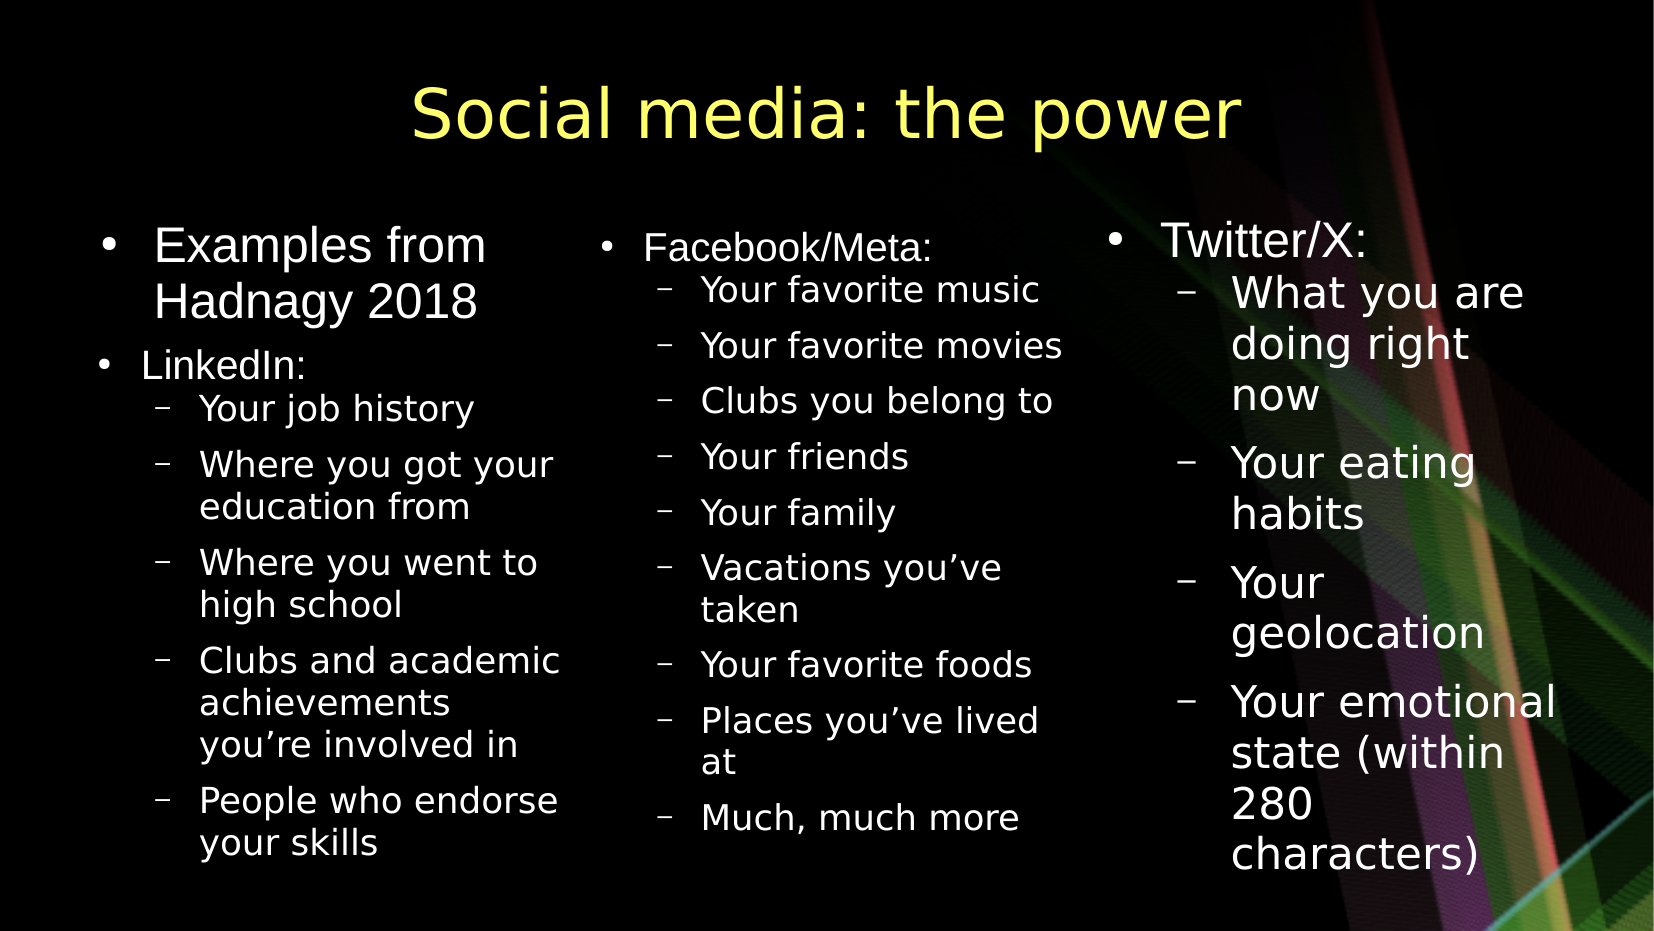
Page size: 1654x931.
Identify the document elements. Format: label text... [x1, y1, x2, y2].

picture [0, 0, 1654, 931]
title Social media: the power [82, 37, 1571, 193]
list Facebook/Meta: Your favorite music Your favorite movies Clubs you belong to Your friends Your family Vacations you’ve taken Your favorite foods Places you’ve lived at Much, much more [585, 224, 1065, 886]
list Examples from Hadnagy 2018 [82, 217, 562, 342]
list LinkedIn: Your job history Where you got your education from Where you went to high school Clubs and academic achievements you’re involved in People who endorse your skills [82, 342, 562, 886]
list Twitter/X: What you are doing right now Your eating habits Your geolocation Your emotional state (within 280 characters) [1088, 212, 1569, 886]
